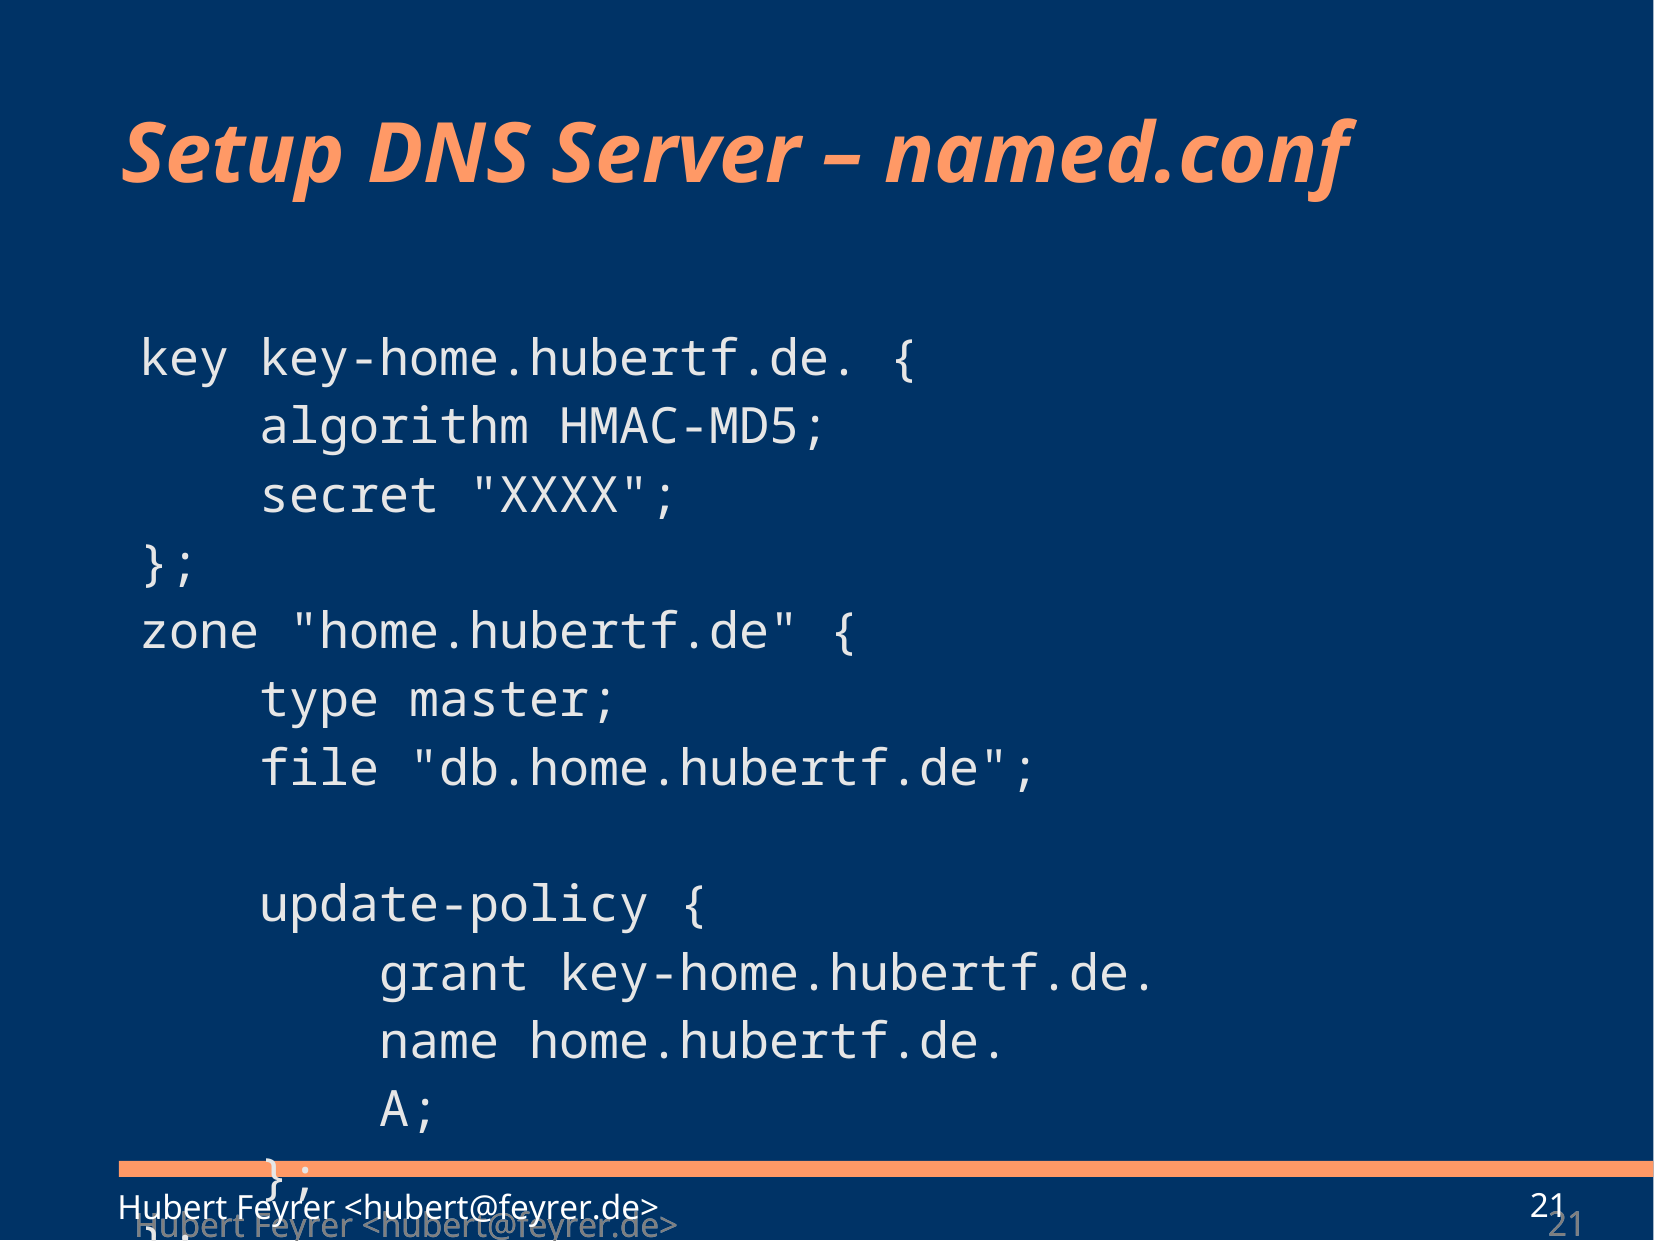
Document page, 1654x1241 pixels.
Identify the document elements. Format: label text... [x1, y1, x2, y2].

list key key-home.hubertf.de. { algorithm HMAC-MD5; secret "XXXX"; }; zone "home.hubertf.de" { type master; file "db.home.hubertf.de"; update-policy { grant key-home.hubertf.de. name home.hubertf.de. A; }; }; [121, 322, 1561, 1174]
title Setup DNS Server – named.conf [121, 46, 1534, 254]
